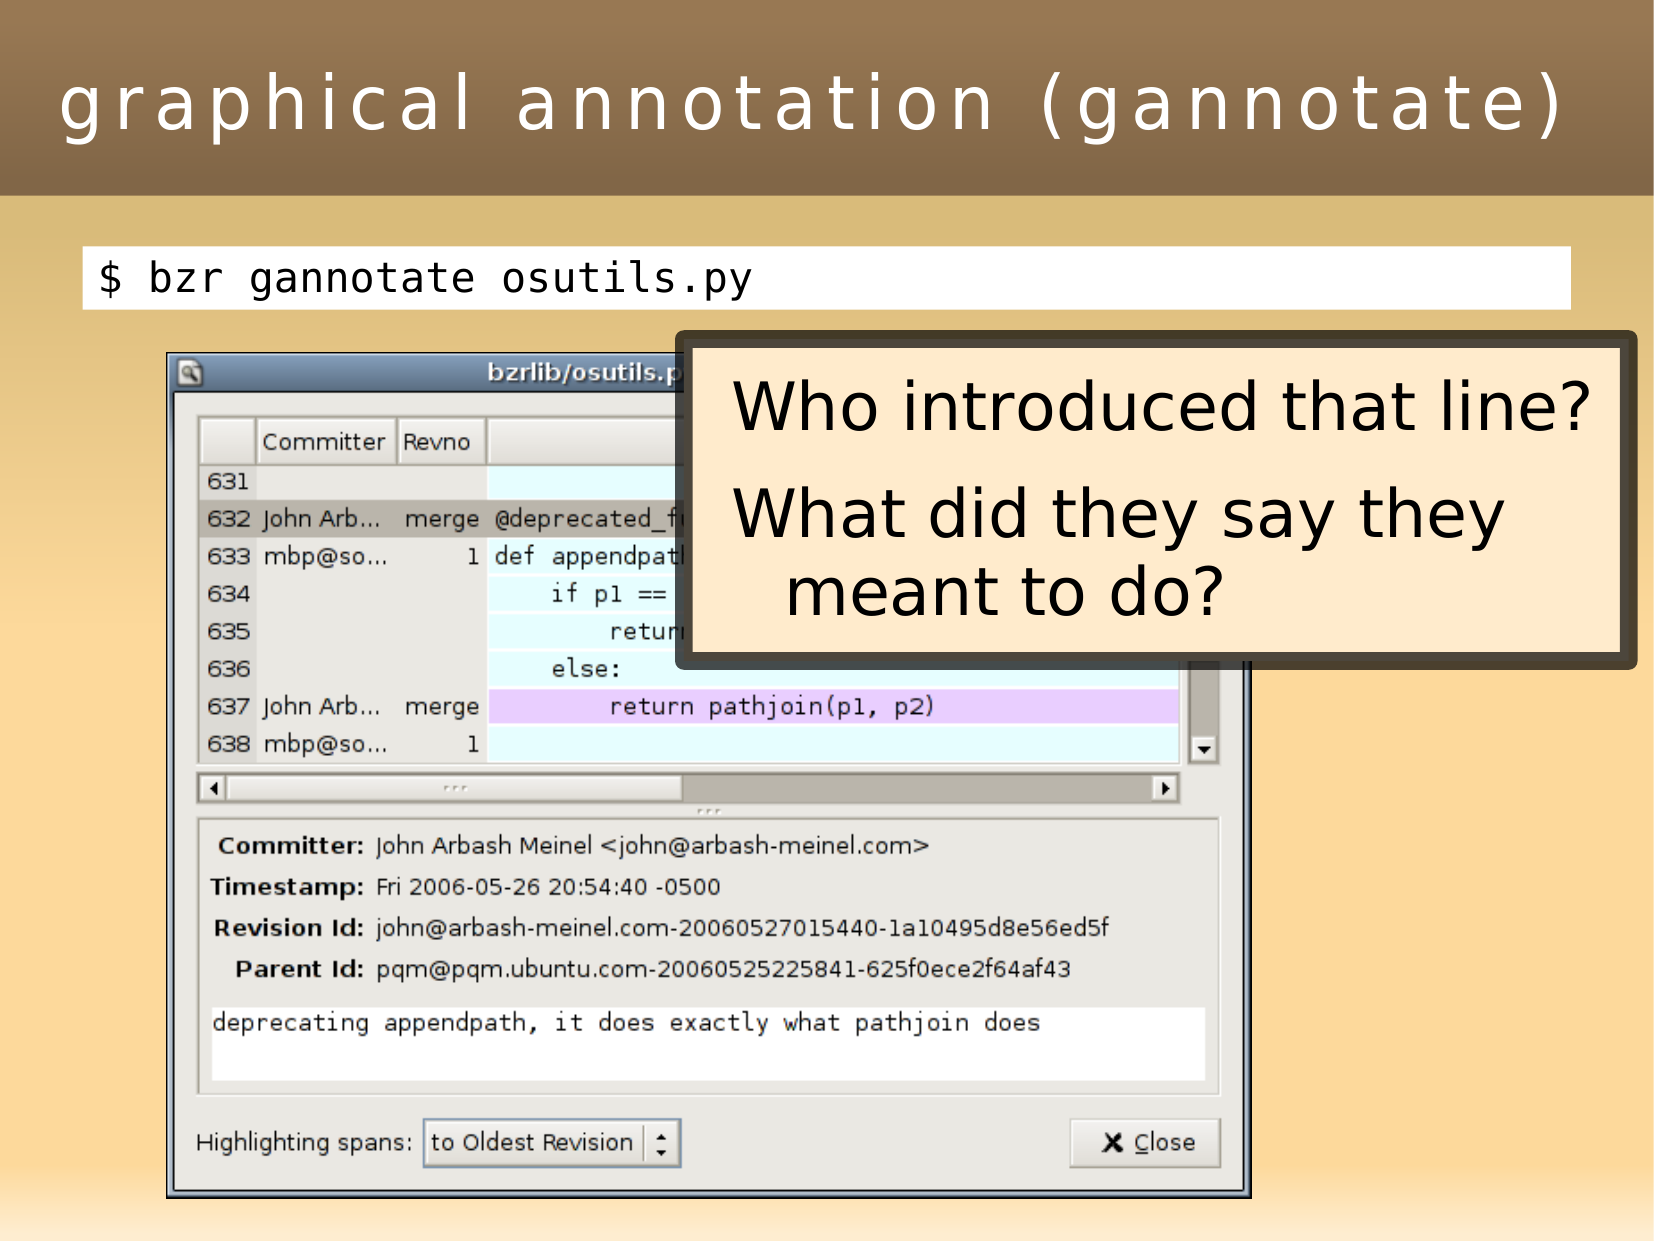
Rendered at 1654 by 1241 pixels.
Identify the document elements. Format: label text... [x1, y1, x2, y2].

list Who introduced that line? What did they say they meant to do? [683, 339, 1629, 661]
picture [0, 0, 1654, 1241]
title graphical annotation (gannotate) [59, 29, 1595, 178]
text_box $ bzr gannotate osutils.py [82, 246, 1571, 310]
